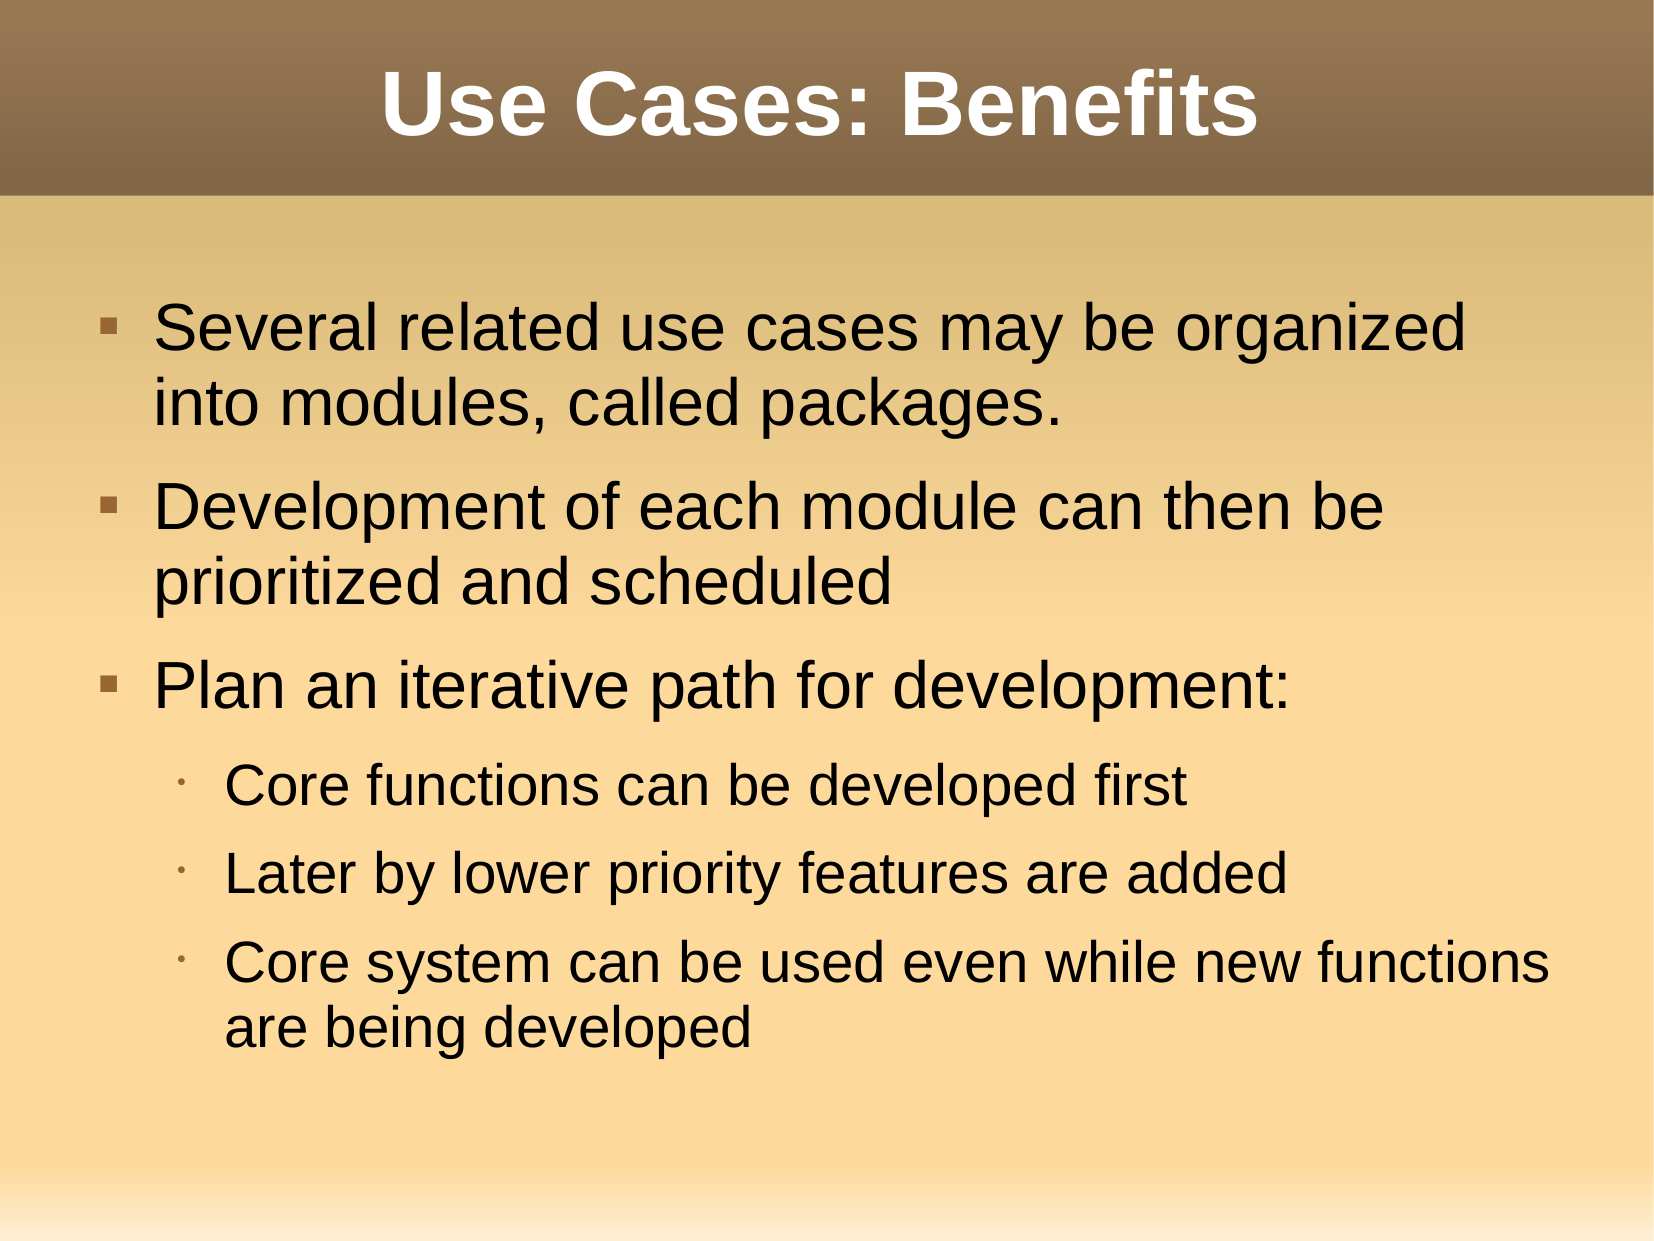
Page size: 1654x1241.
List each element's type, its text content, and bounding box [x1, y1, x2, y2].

list Several related use cases may be organized into modules, called packages. Development of each module can then be prioritized and scheduled Plan an iterative path for development: Core functions can be developed first Later by lower priority features are added Core system can be used even while new functions are being developed [82, 290, 1571, 1094]
picture [0, 0, 1654, 1241]
title Use Cases: Benefits [76, 7, 1565, 200]
